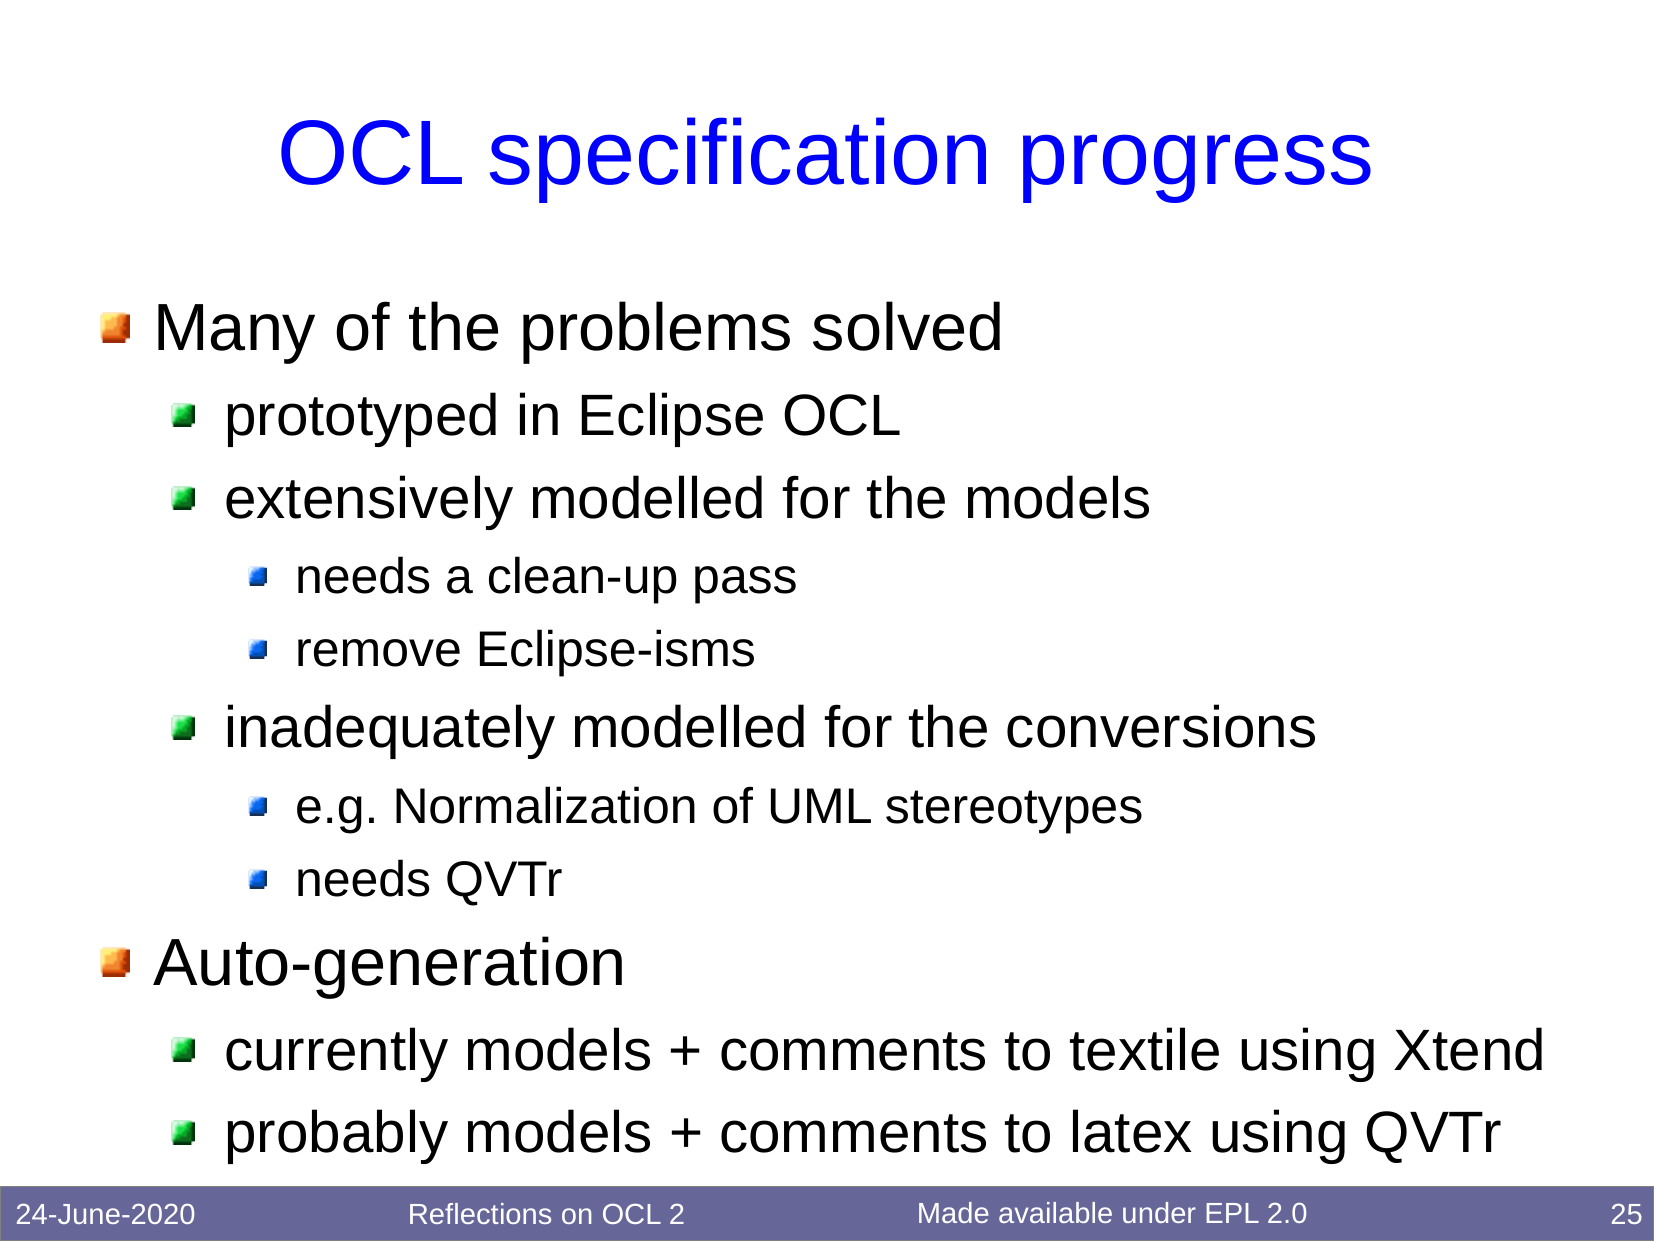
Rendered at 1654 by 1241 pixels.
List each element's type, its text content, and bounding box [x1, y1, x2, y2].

title OCL specification progress [82, 49, 1571, 257]
list Many of the problems solved prototyped in Eclipse OCL extensively modelled for the models needs a clean-up pass remove Eclipse-isms inadequately modelled for the conversions e.g. Normalization of UML stereotypes needs QVTr Auto-generation currently models + comments to textile using Xtend probably models + comments to latex using QVTr [82, 290, 1571, 1166]
